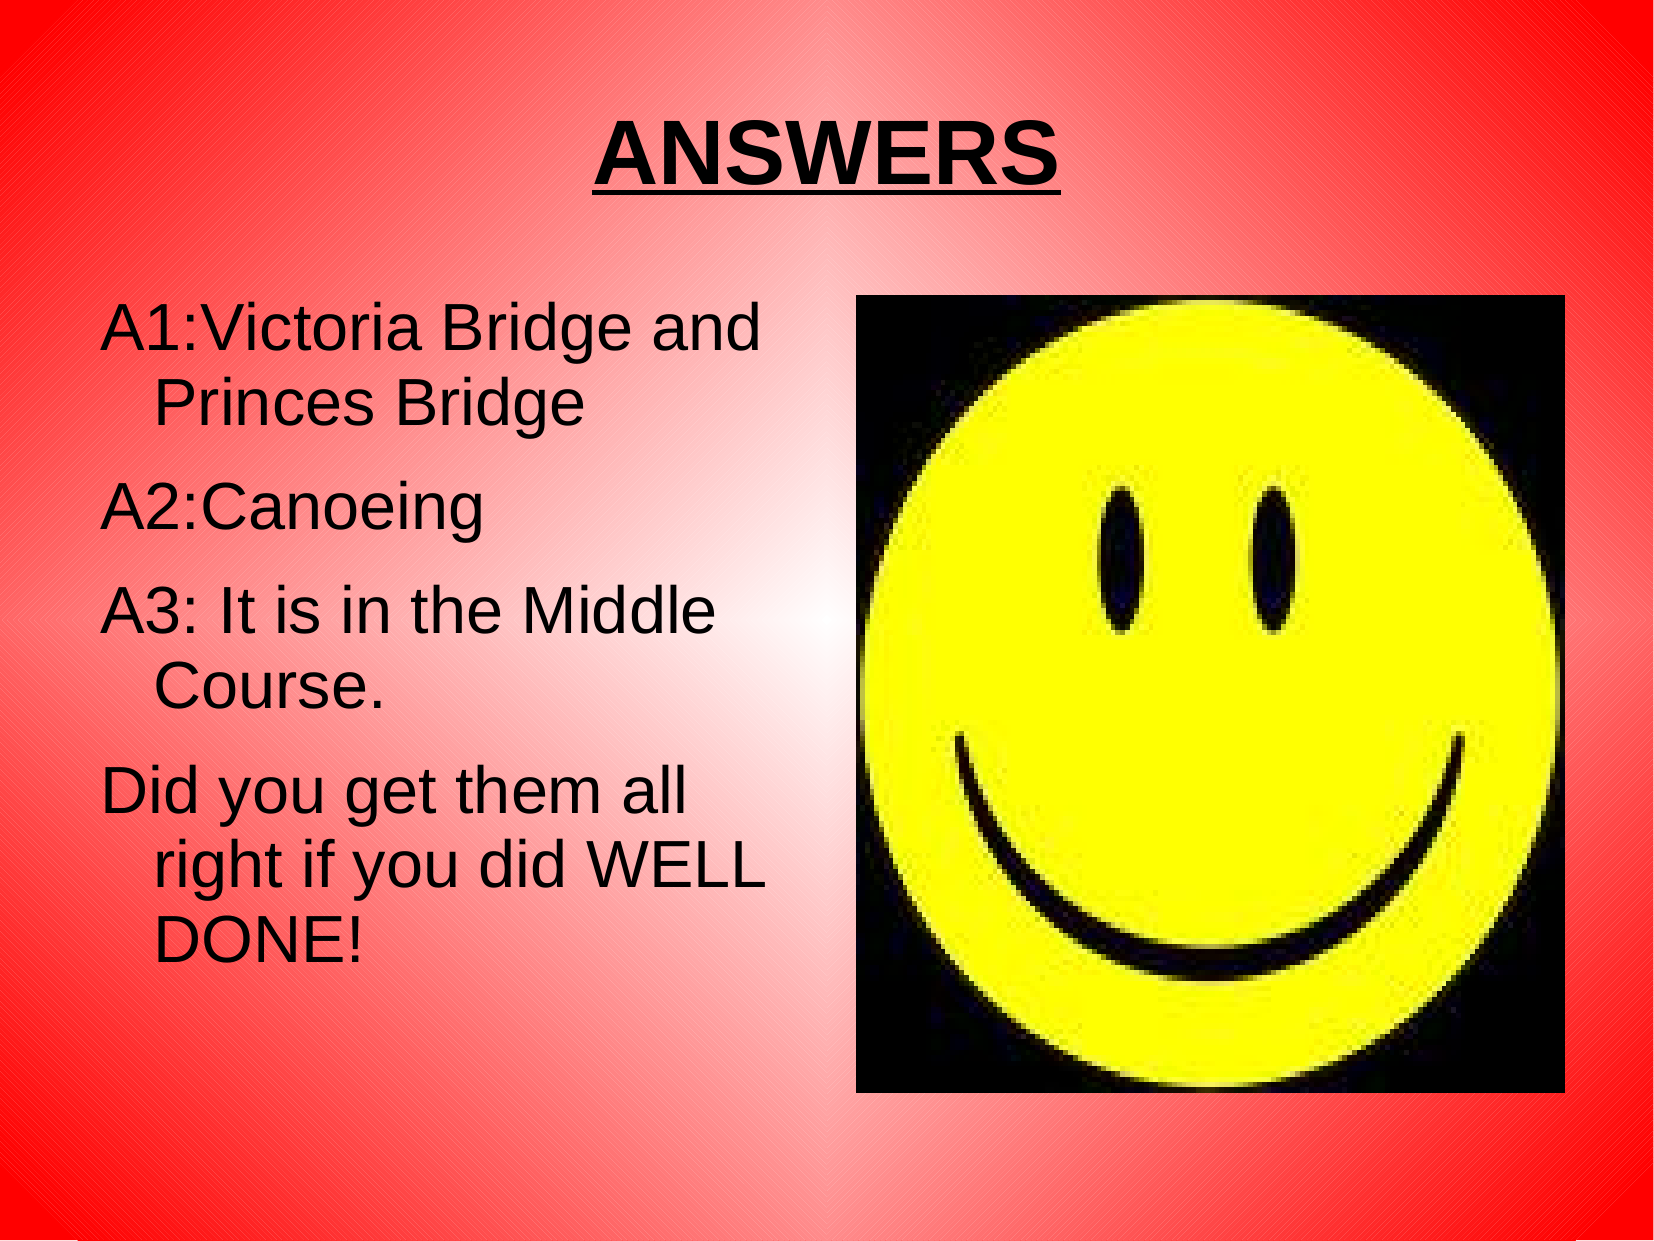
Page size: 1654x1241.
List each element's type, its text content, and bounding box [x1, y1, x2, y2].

picture [838, 295, 1565, 1114]
list A1:Victoria Bridge and Princes Bridge A2:Canoeing A3: It is in the Middle Course. Did you get them all right if you did WELL DONE! [82, 290, 809, 1109]
title ANSWERS [82, 49, 1571, 257]
